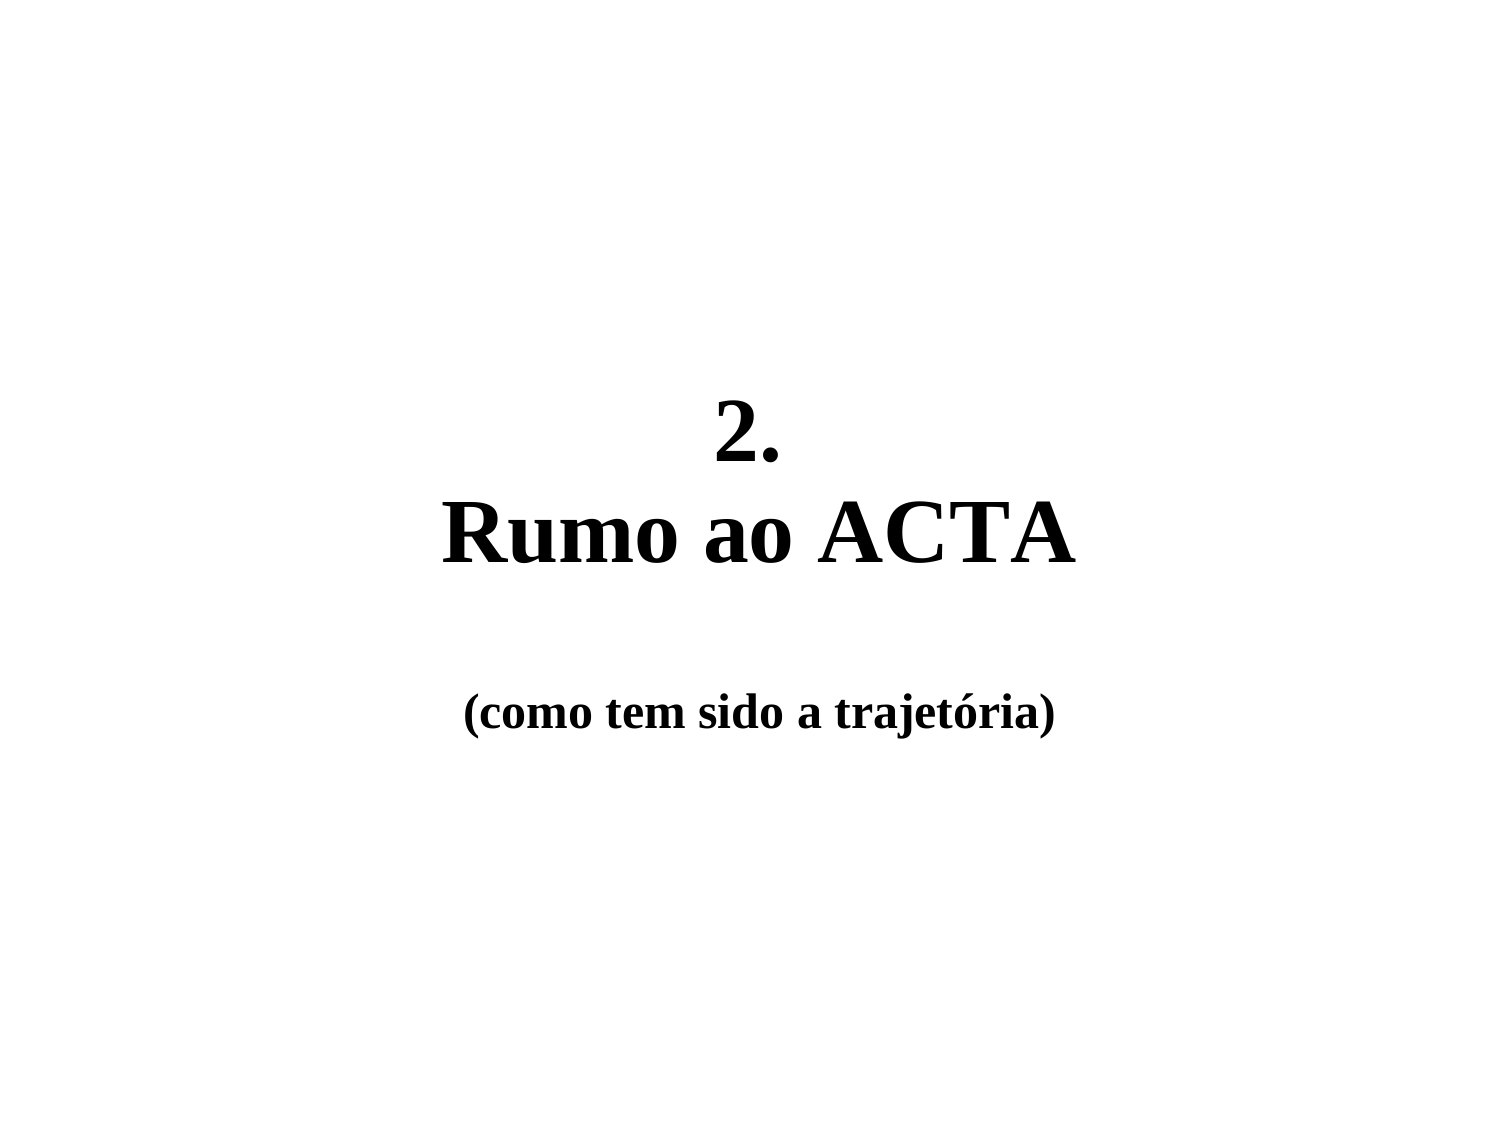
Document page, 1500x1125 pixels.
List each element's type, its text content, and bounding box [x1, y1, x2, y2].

title 2. Rumo ao ACTA (como tem sido a trajetória) [95, 372, 1424, 748]
